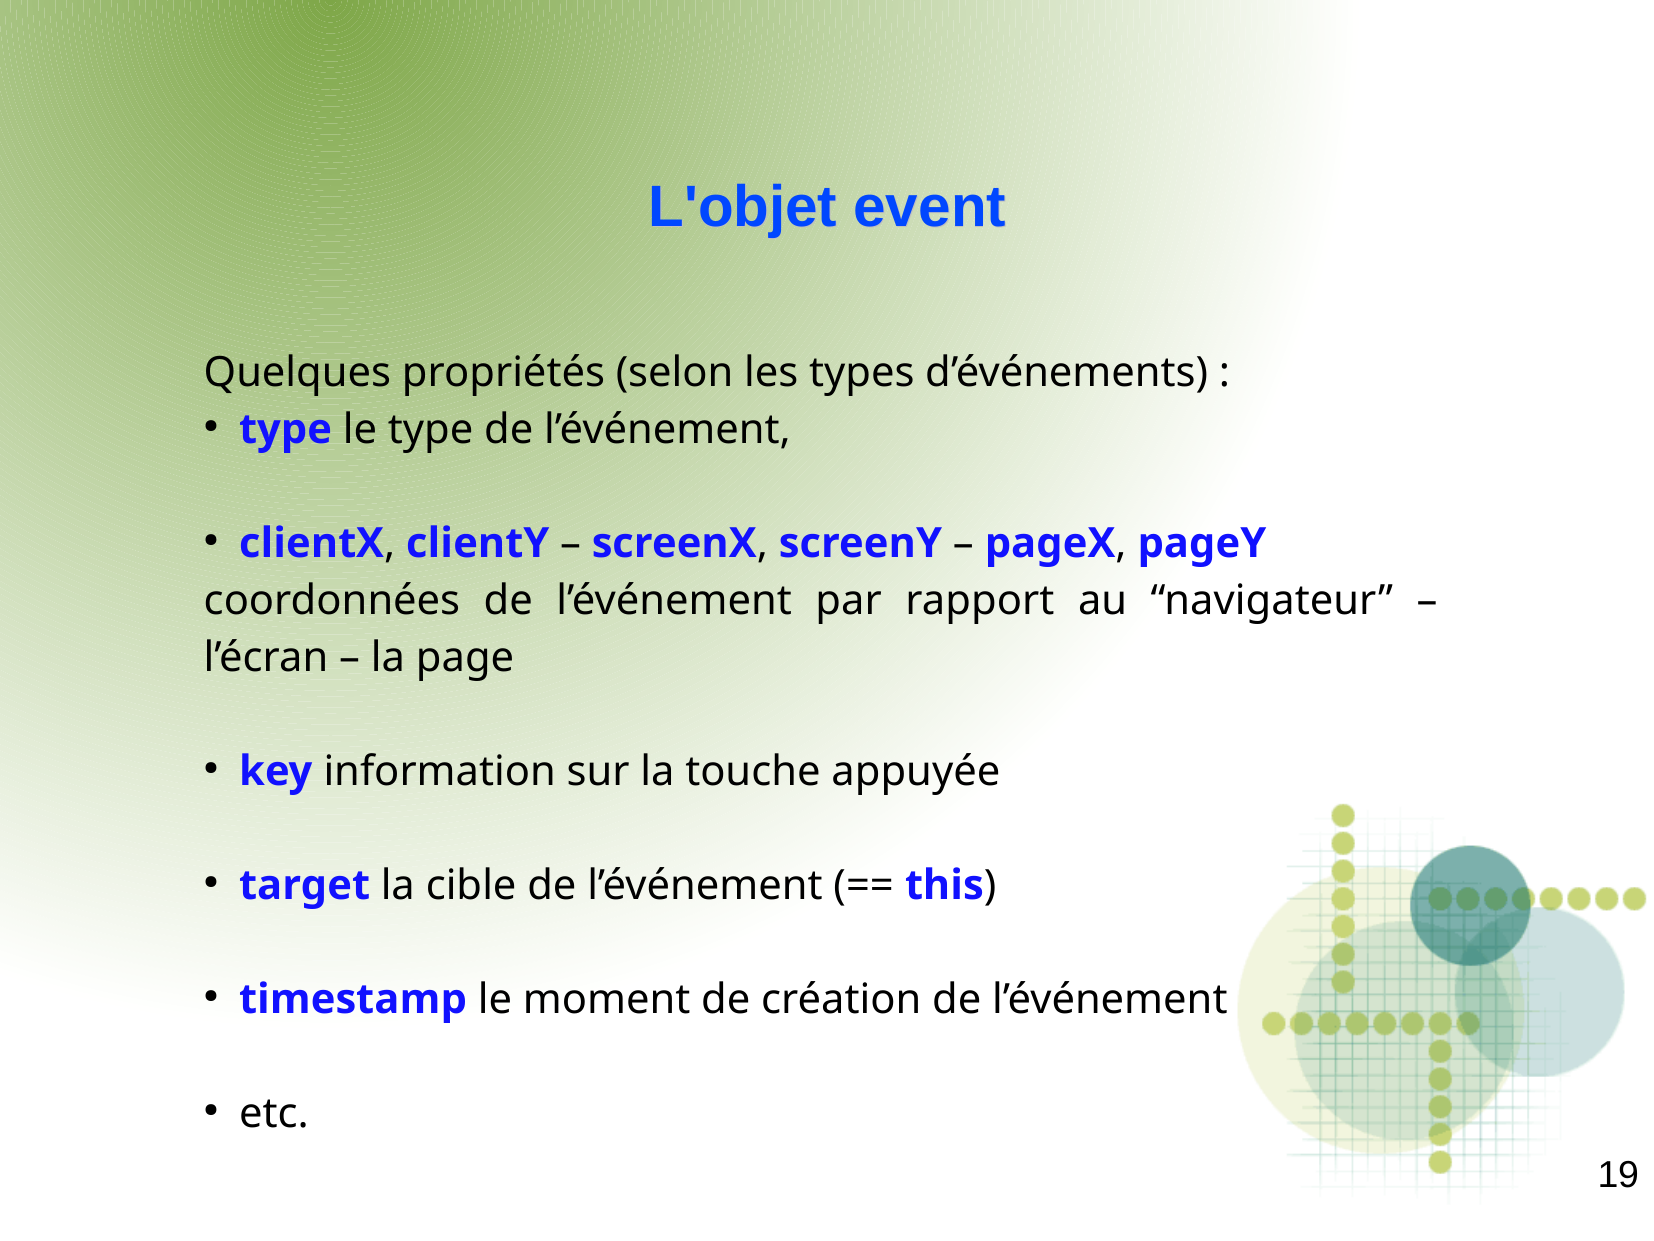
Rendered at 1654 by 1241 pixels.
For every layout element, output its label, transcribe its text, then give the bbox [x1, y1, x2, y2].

picture [1224, 792, 1654, 1211]
text_box <numéro> [1582, 1145, 1654, 1217]
title L'objet event [121, 102, 1534, 310]
text_box Quelques propriétés (selon les types d’événements) : type le type de l’événement, clientX, clientY – screenX, screenY – pageX, pageY coordonnées de l’événement par rapport au “navigateur” – l’écran – la page key information sur la touche appuyée target la cible de l’événement (== this) timestamp le moment de création de l’événement etc. [188, 283, 1453, 1125]
